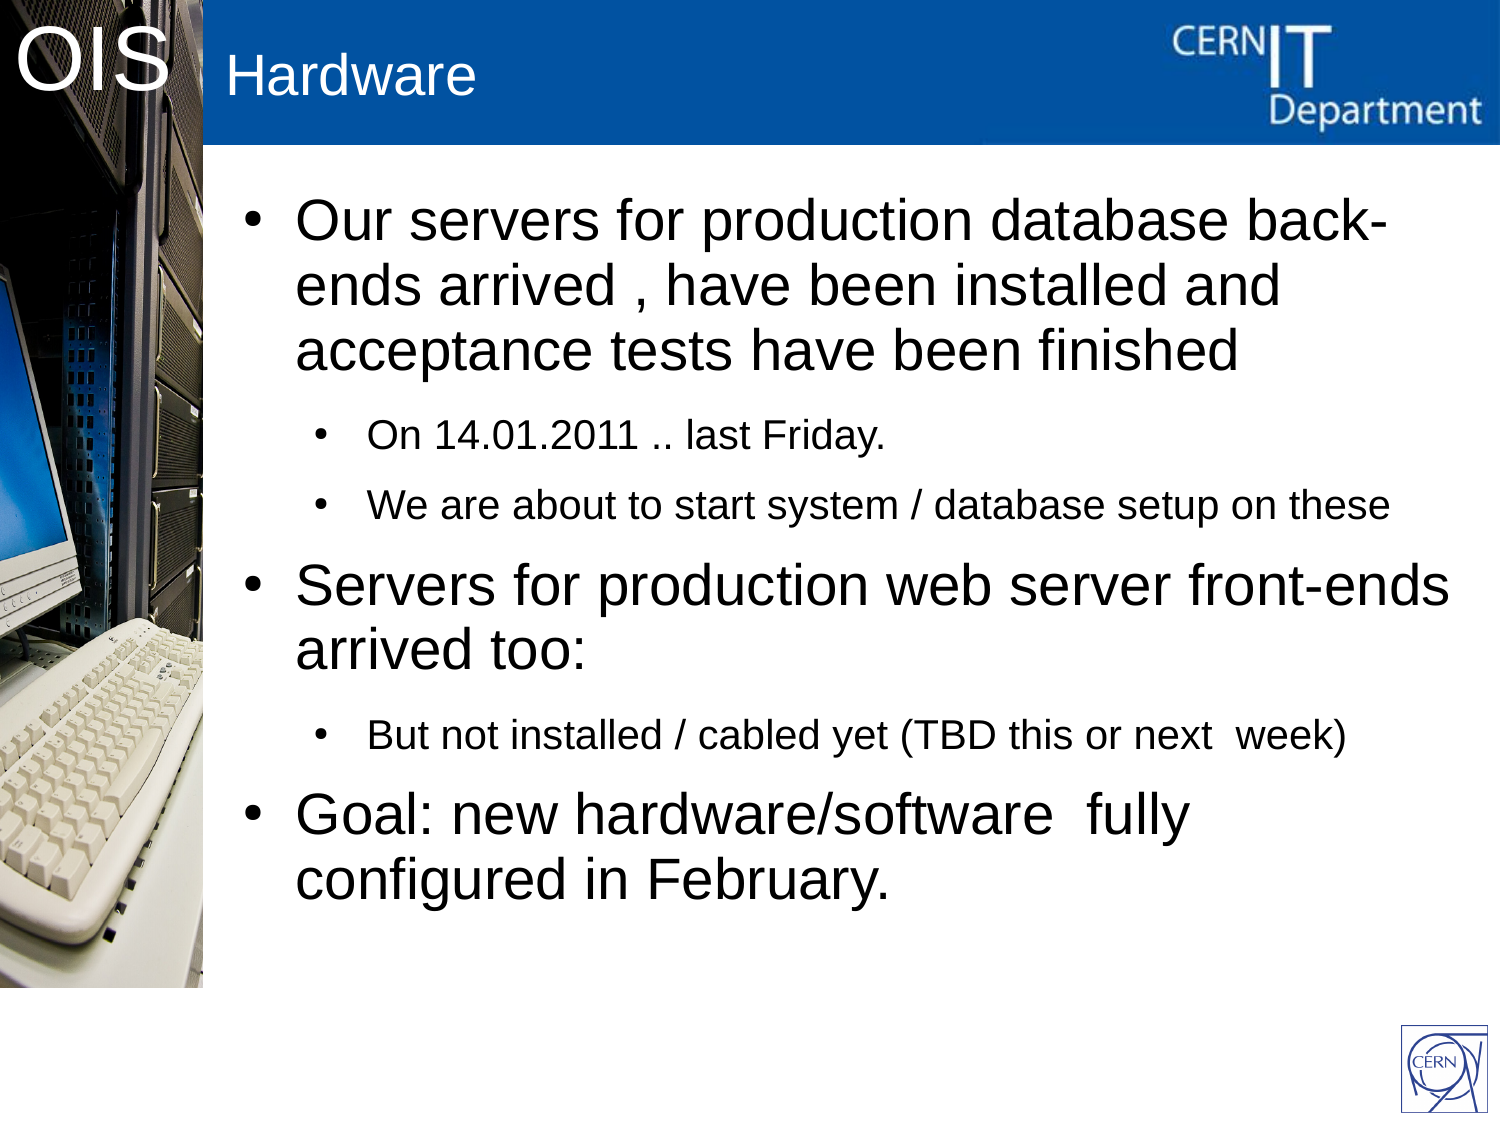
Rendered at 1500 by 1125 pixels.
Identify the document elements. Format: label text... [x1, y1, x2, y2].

picture [1401, 1025, 1488, 1113]
list Our servers for production database back-ends arrived , have been installed and acceptance tests have been finished On 14.01.2011 .. last Friday. We are about to start system / database setup on these Servers for production web server front-ends arrived too: But not installed / cabled yet (TBD this or next week) Goal: new hardware/software fully configured in February. [225, 187, 1463, 998]
title Hardware [225, 7, 1238, 143]
picture [0, 0, 1500, 988]
